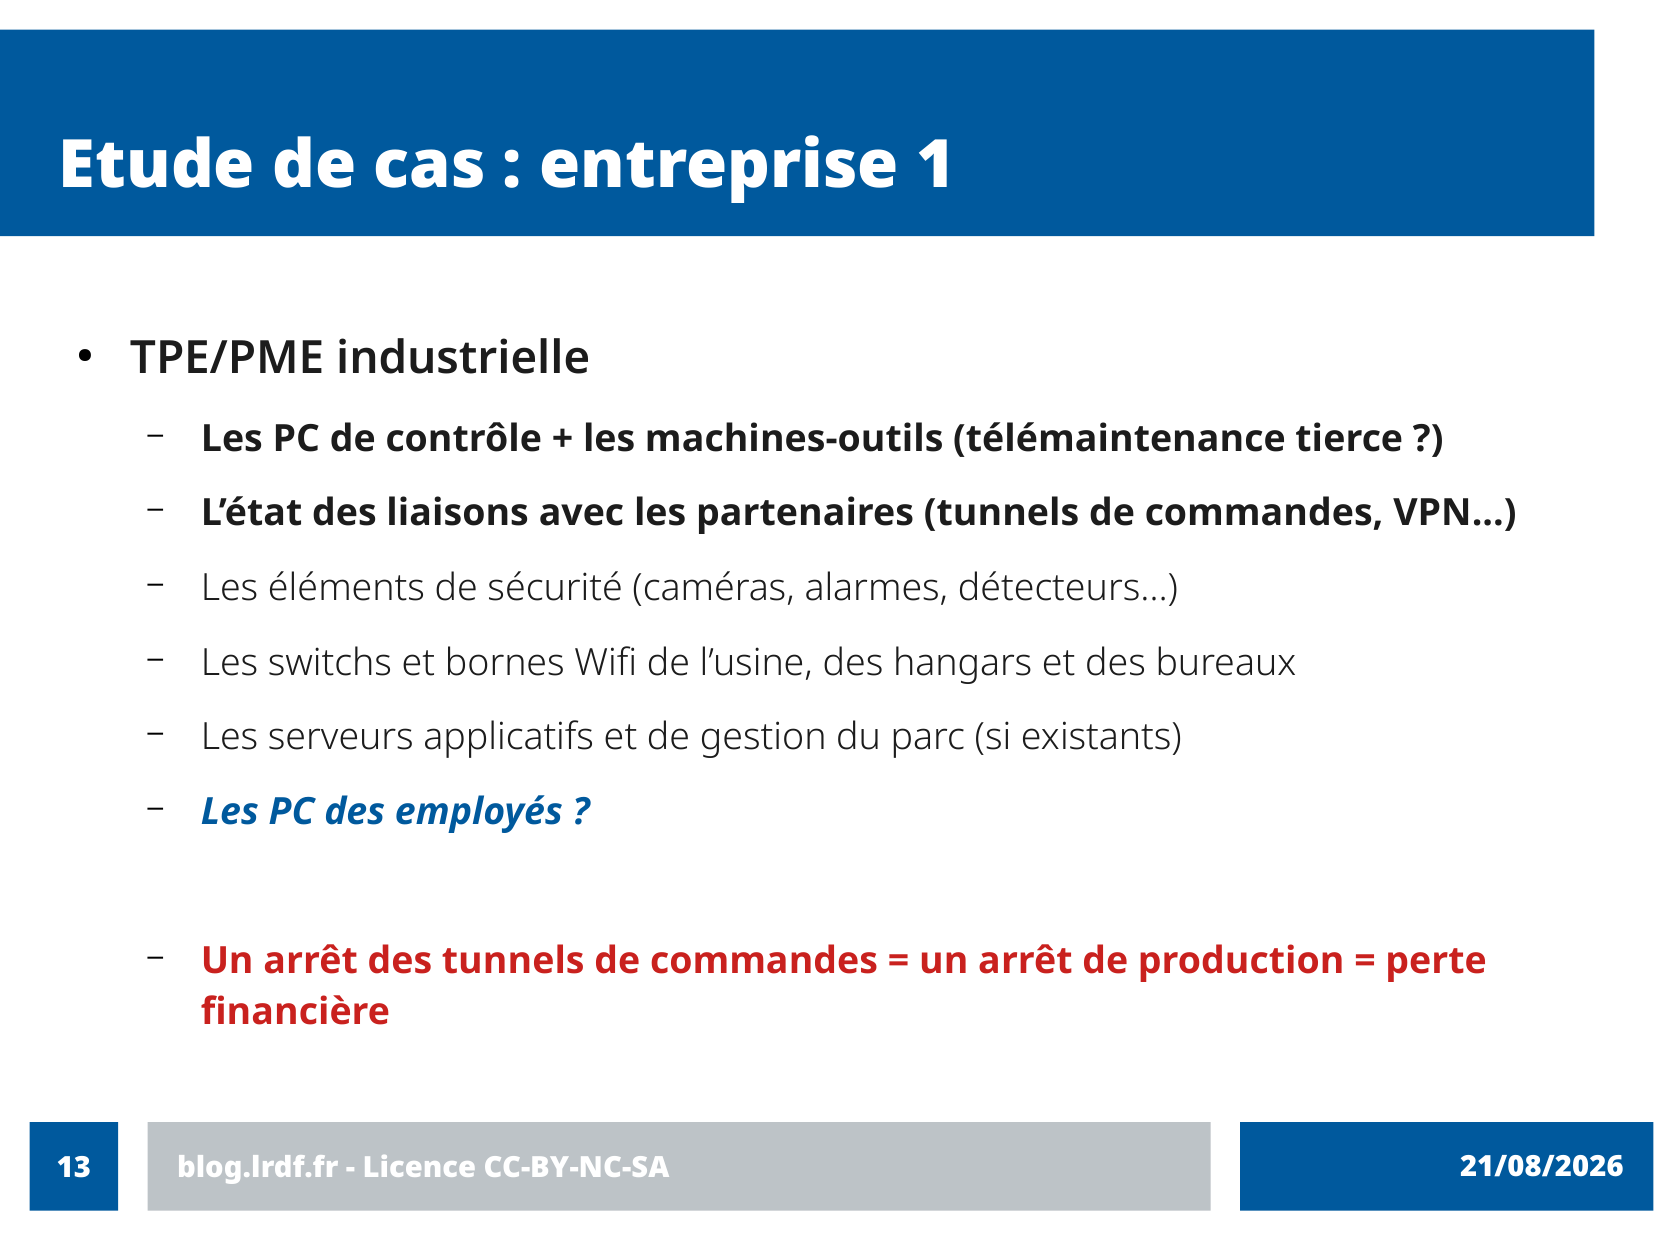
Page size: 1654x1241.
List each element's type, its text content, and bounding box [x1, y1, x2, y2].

title Etude de cas : entreprise 1 [59, 59, 1595, 207]
list TPE/PME industrielle Les PC de contrôle + les machines-outils (télémaintenance tierce ?) L’état des liaisons avec les partenaires (tunnels de commandes, VPN...) Les éléments de sécurité (caméras, alarmes, détecteurs…) Les switchs et bornes Wifi de l’usine, des hangars et des bureaux Les serveurs applicatifs et de gestion du parc (si existants) Les PC des employés ? Un arrêt des tunnels de commandes = un arrêt de production = perte financière [59, 324, 1565, 1093]
